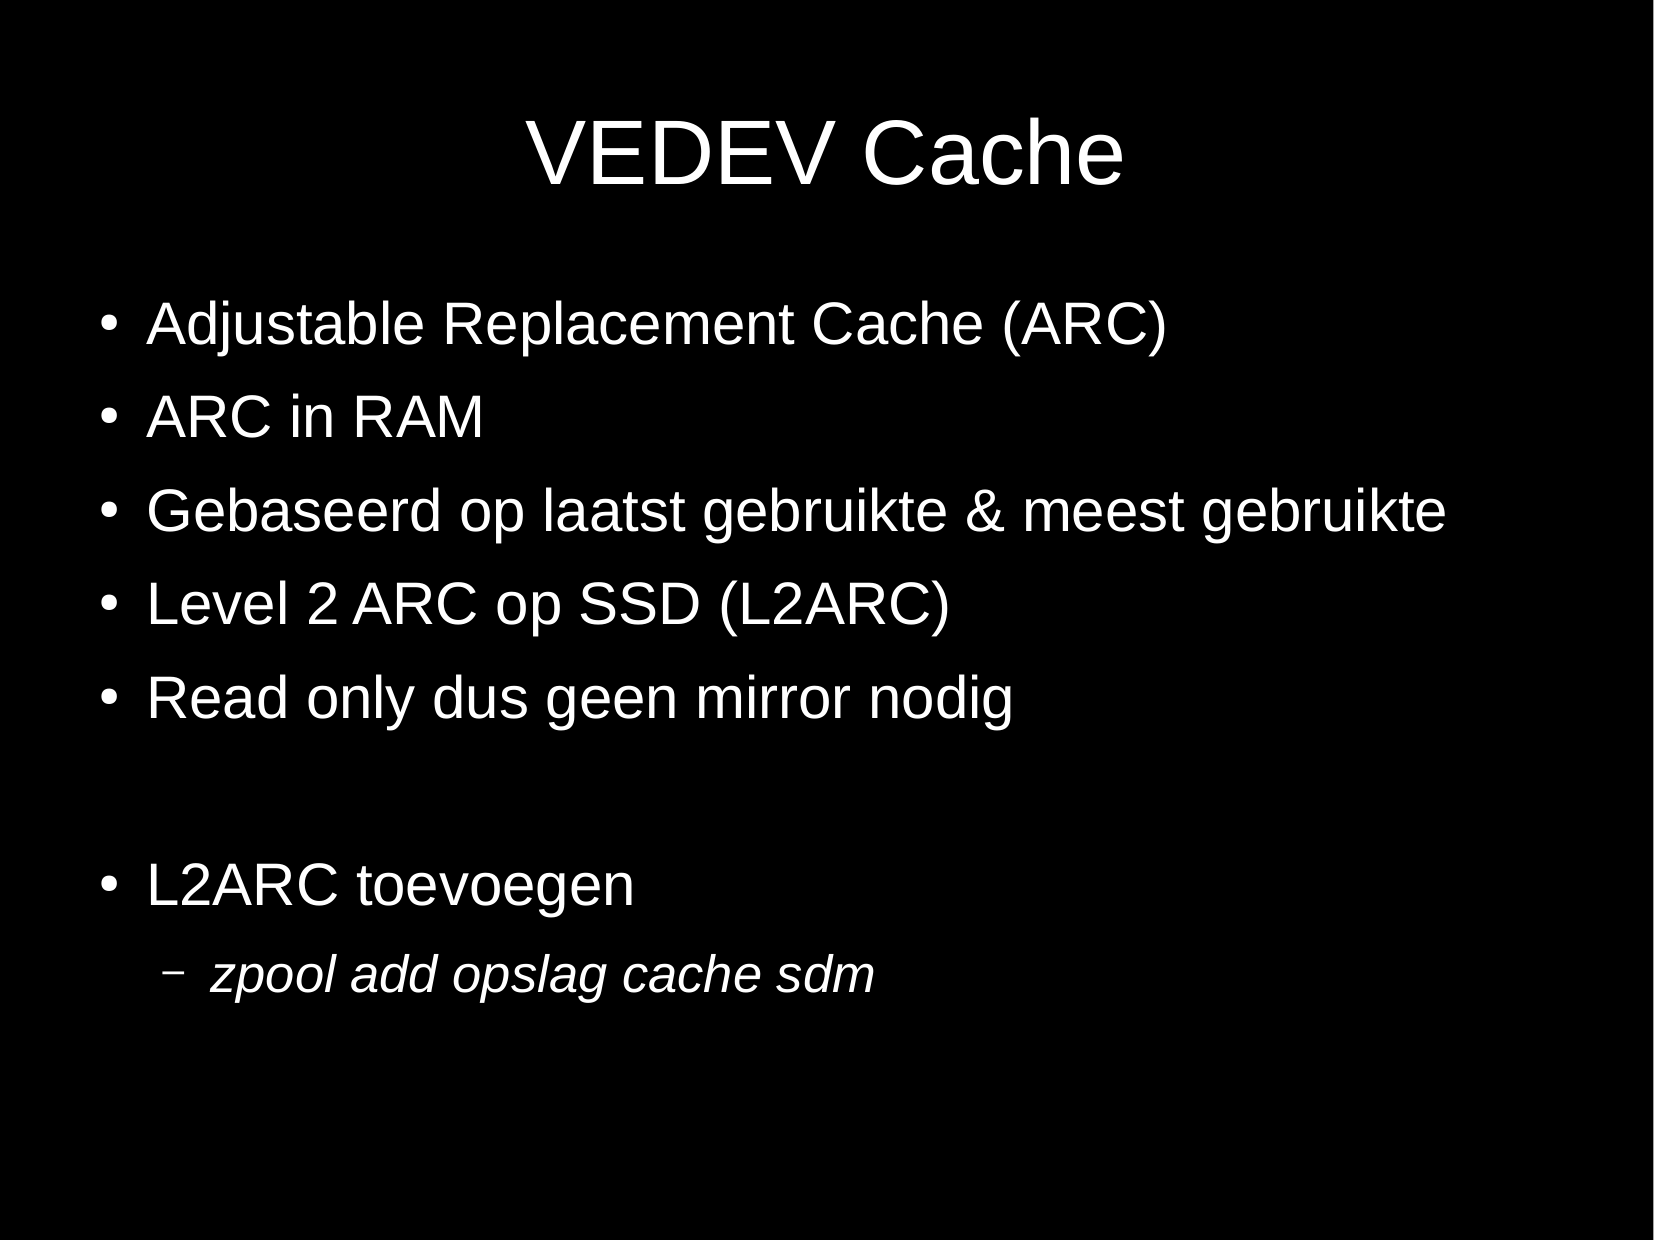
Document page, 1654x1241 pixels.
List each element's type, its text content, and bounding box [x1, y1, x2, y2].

title VEDEV Cache [82, 49, 1571, 257]
list Adjustable Replacement Cache (ARC) ARC in RAM Gebaseerd op laatst gebruikte & meest gebruikte Level 2 ARC op SSD (L2ARC) Read only dus geen mirror nodig L2ARC toevoegen zpool add opslag cache sdm [82, 290, 1571, 1010]
